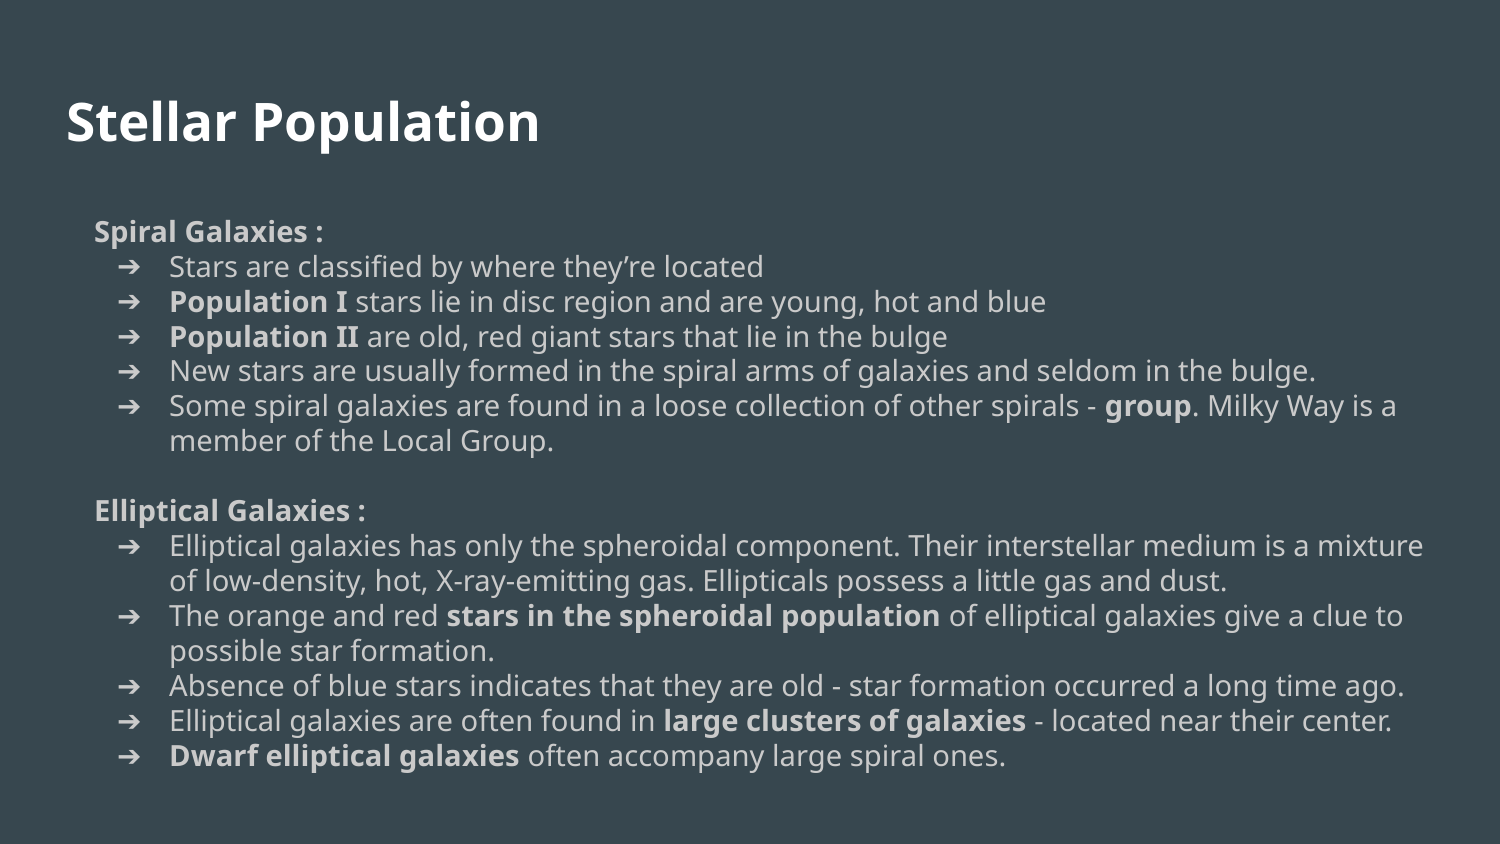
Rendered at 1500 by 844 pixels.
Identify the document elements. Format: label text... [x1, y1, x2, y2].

title Stellar Population [51, 72, 1449, 167]
text_box Spiral Galaxies : Stars are classified by where they’re located Population I stars lie in disc region and are young, hot and blue Population II are old, red giant stars that lie in the bulge New stars are usually formed in the spiral arms of galaxies and seldom in the bulge. Some spiral galaxies are found in a loose collection of other spirals - group. Milky Way is a member of the Local Group. Elliptical Galaxies : Elliptical galaxies has only the spheroidal component. Their interstellar medium is a mixture of low-density, hot, X-ray-emitting gas. Ellipticals possess a little gas and dust. The orange and red stars in the spheroidal population of elliptical galaxies give a clue to possible star formation. Absence of blue stars indicates that they are old - star formation occurred a long time ago. Elliptical galaxies are often found in large clusters of galaxies - located near their center. Dwarf elliptical galaxies often accompany large spiral ones. [79, 197, 1449, 788]
